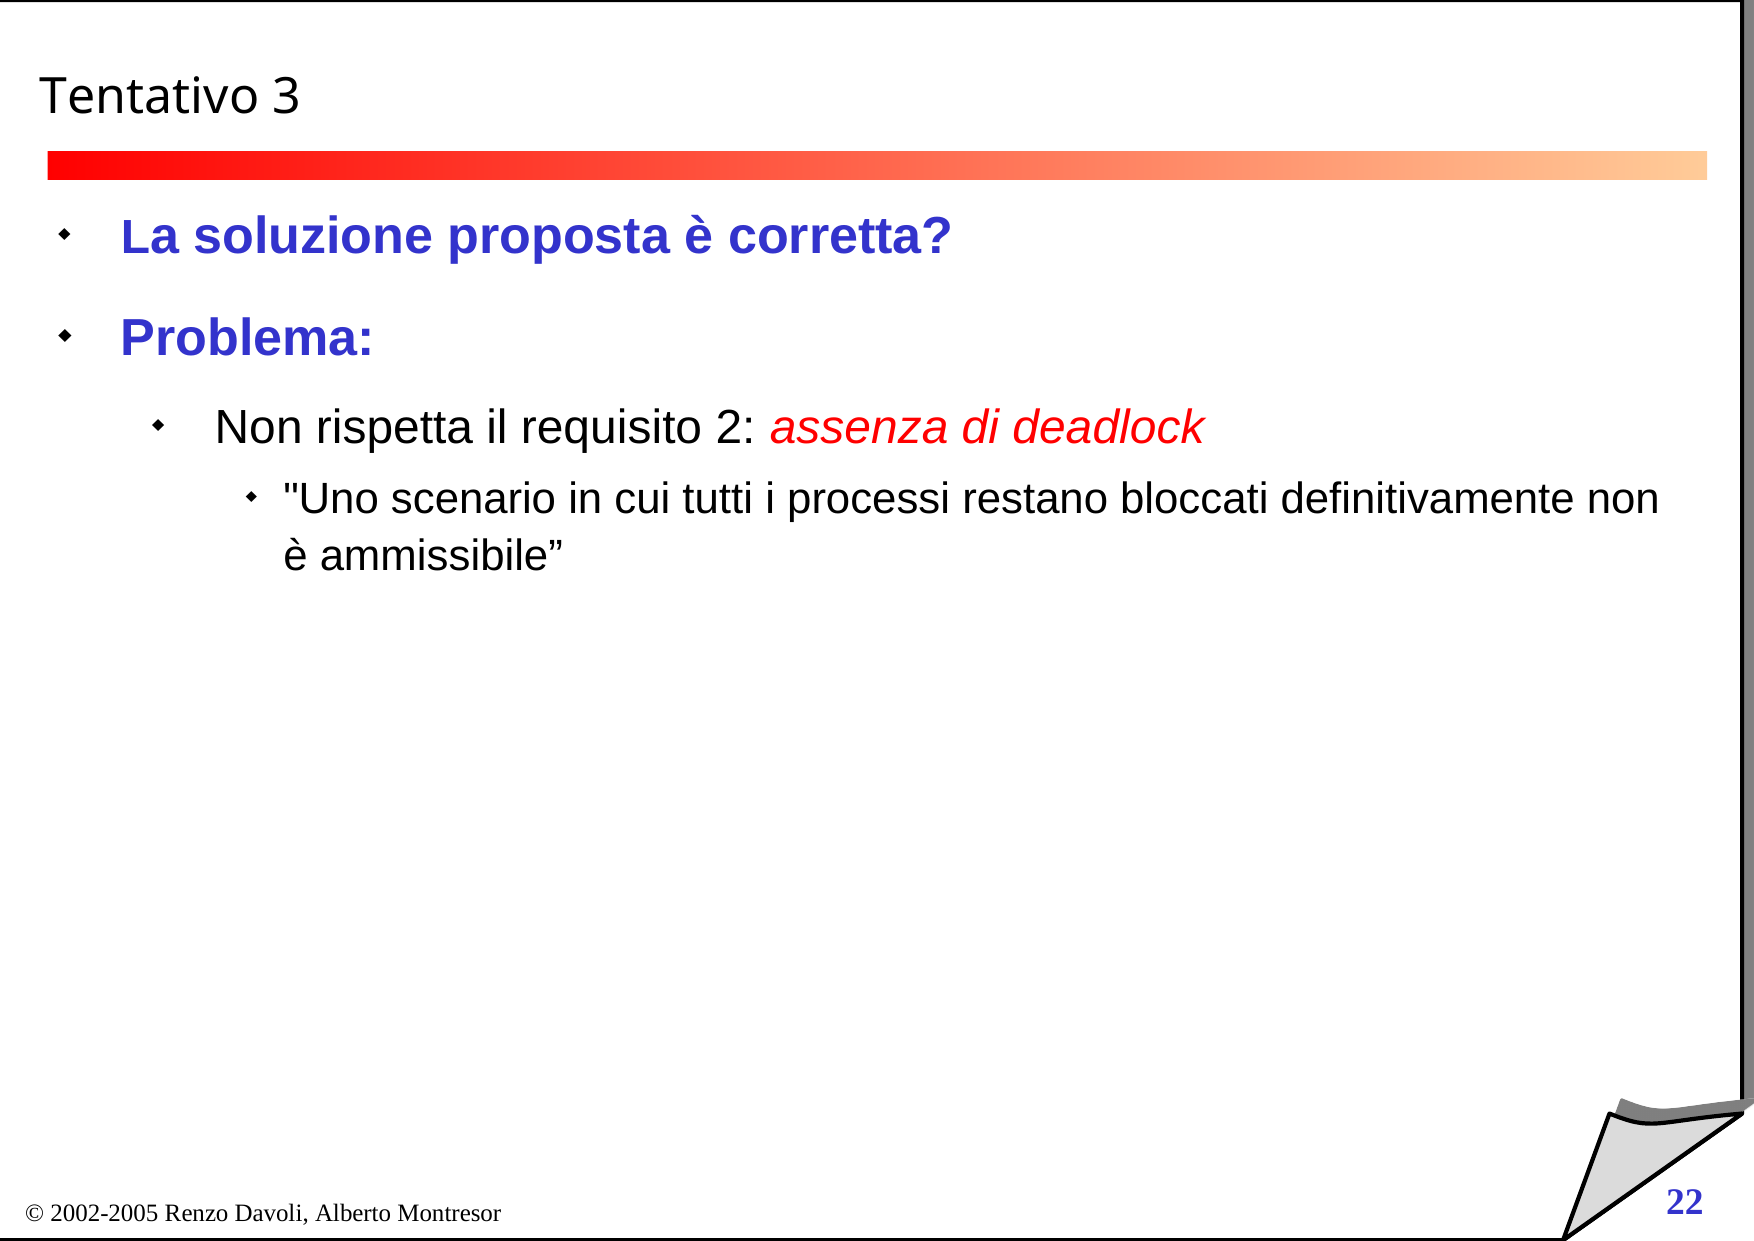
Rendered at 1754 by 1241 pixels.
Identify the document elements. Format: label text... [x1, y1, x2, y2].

title Tentativo 3 [39, 49, 1713, 144]
list La soluzione proposta è corretta? Problema: Non rispetta il requisito 2: assenza di deadlock "Uno scenario in cui tutti i processi restano bloccati definitivamente non è ammissibile” [58, 206, 1696, 825]
